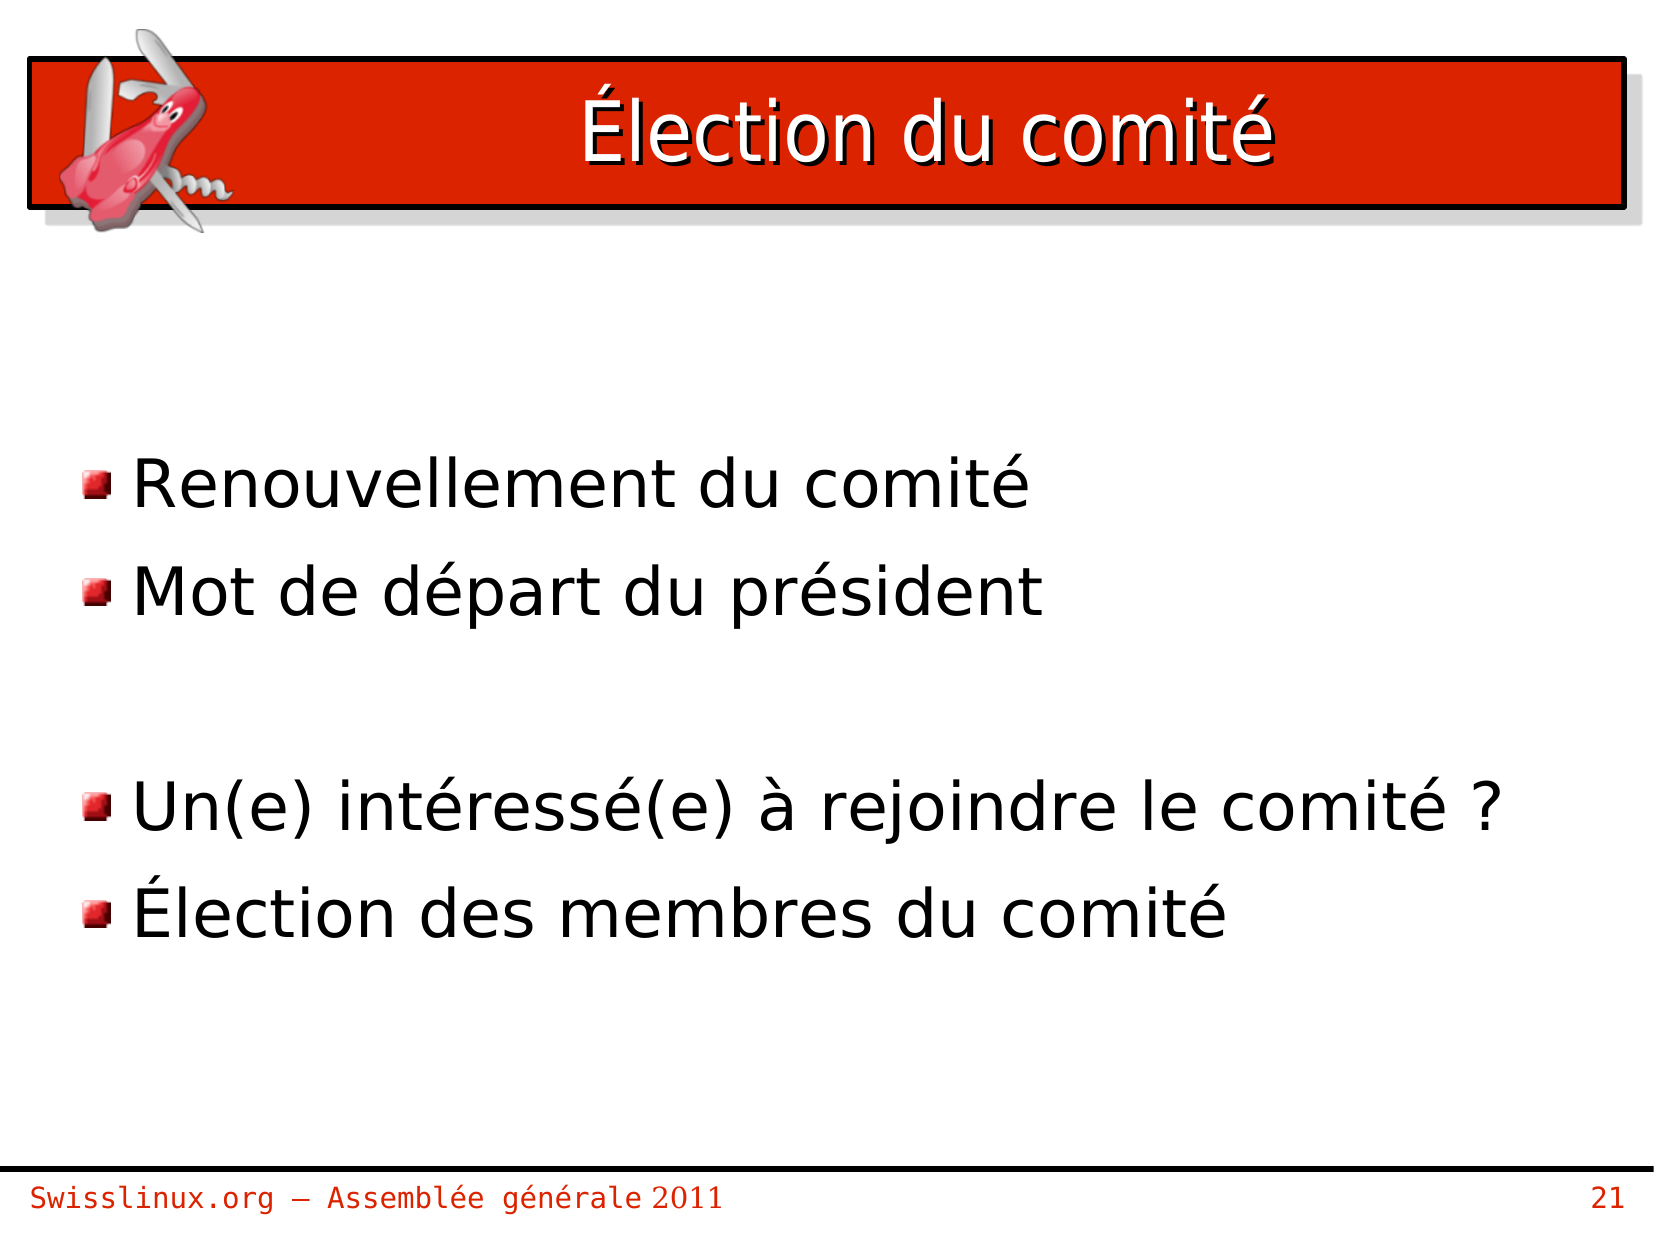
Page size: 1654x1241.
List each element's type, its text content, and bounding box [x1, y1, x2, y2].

title Élection du comité [259, 84, 1595, 182]
list Renouvellement du comité Mot de départ du président Un(e) intéressé(e) à rejoindre le comité ? Élection des membres du comité [82, 290, 1571, 1109]
picture [59, 29, 234, 233]
